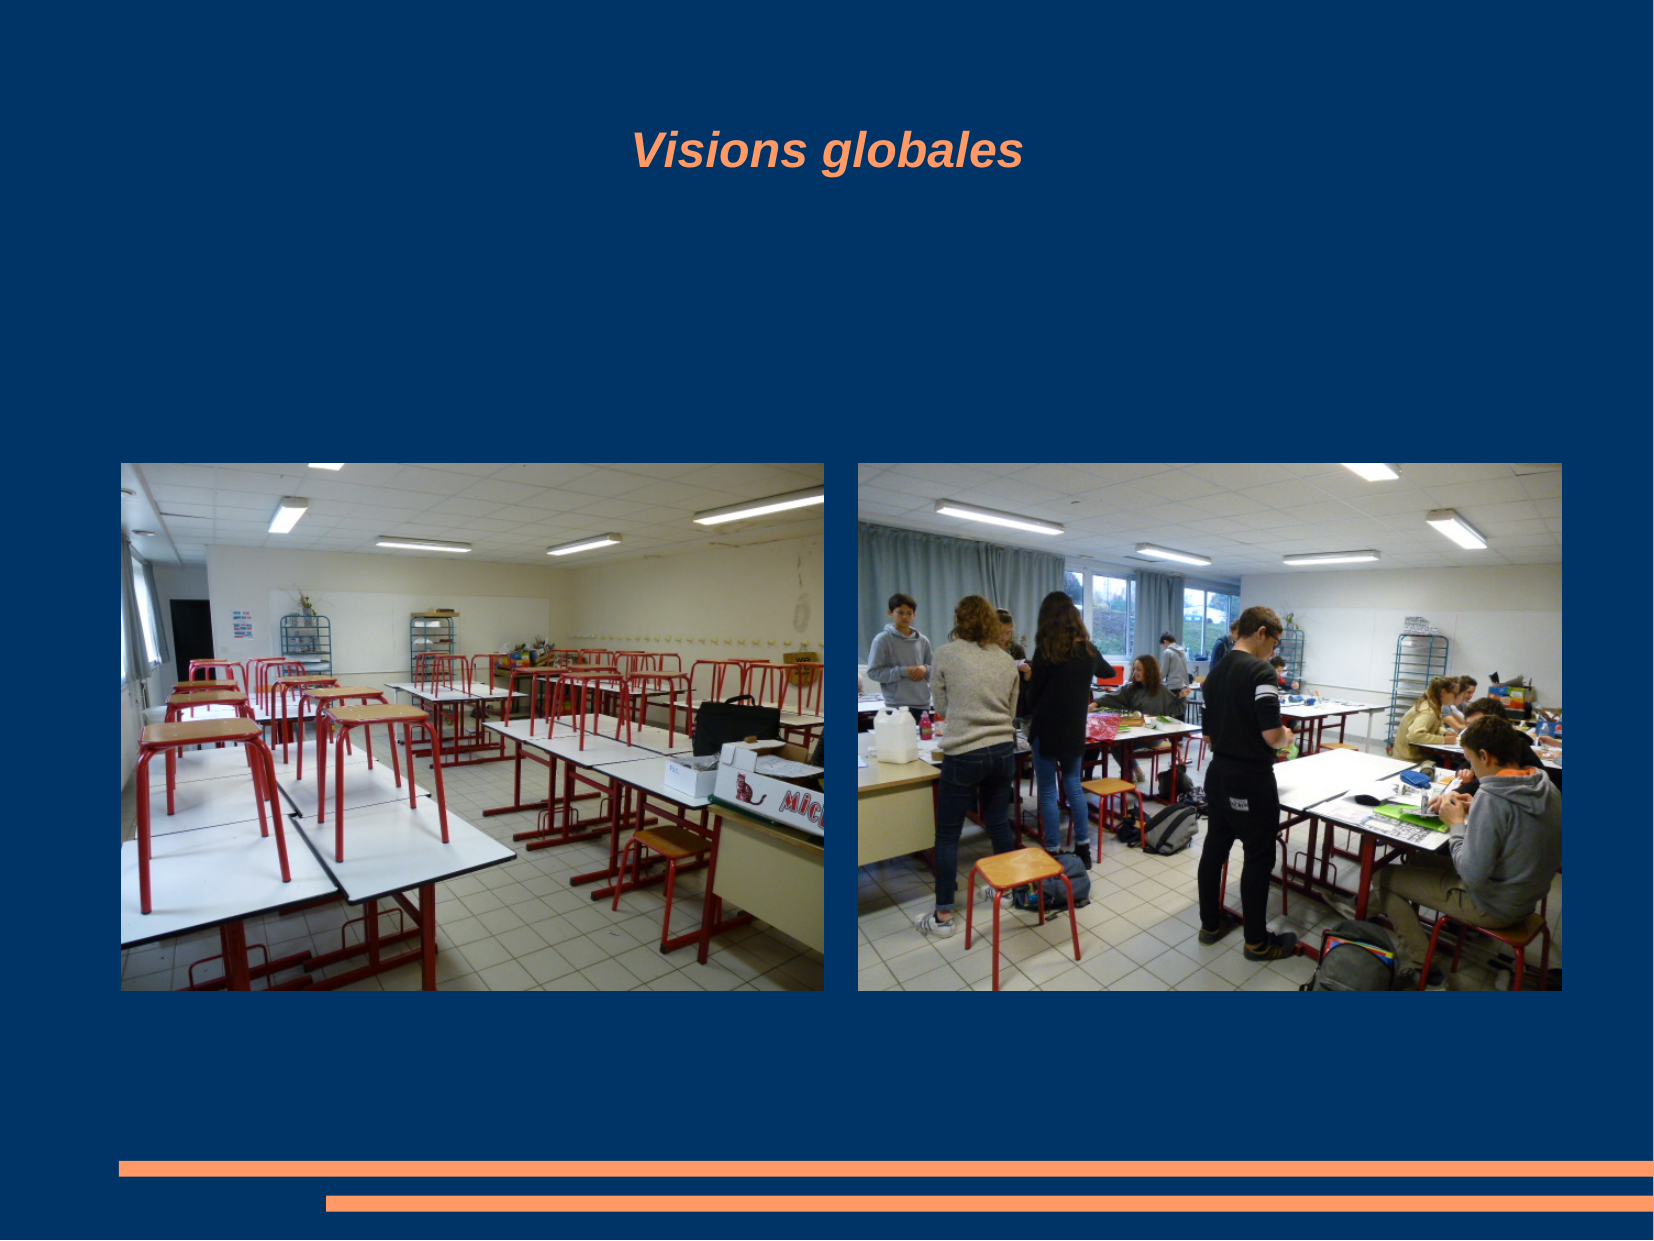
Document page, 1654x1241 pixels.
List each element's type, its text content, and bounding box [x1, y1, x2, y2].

picture [121, 463, 824, 991]
title Visions globales [121, 46, 1534, 254]
picture [858, 463, 1562, 991]
